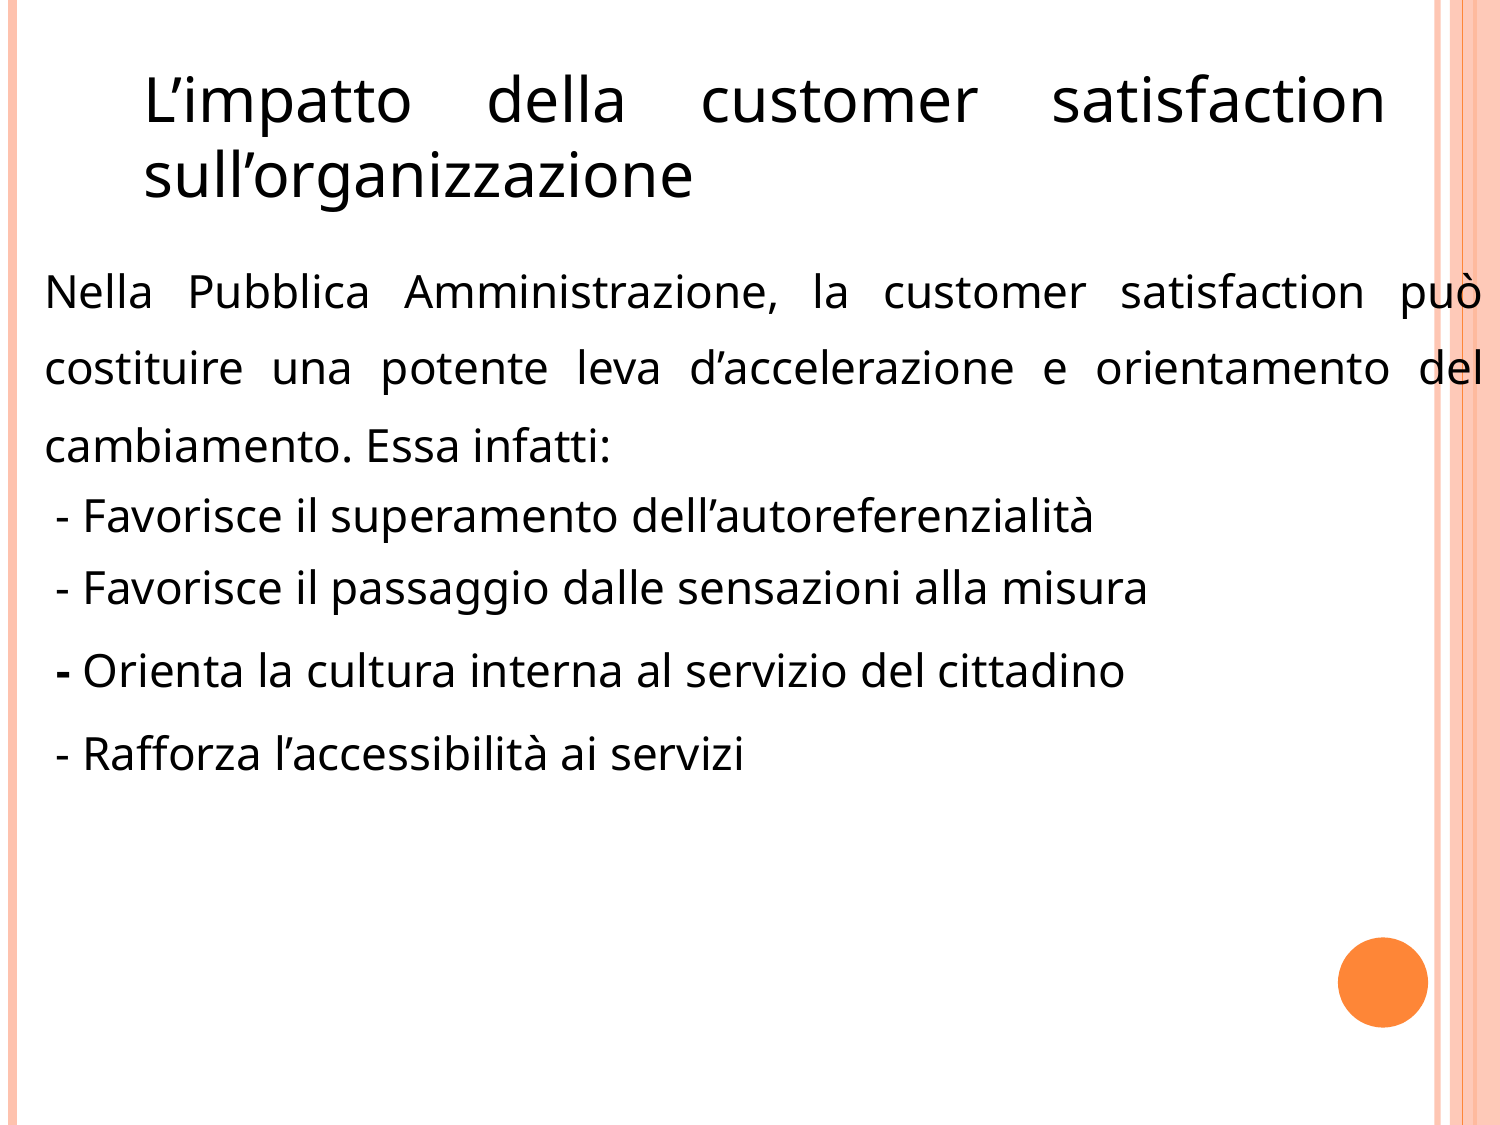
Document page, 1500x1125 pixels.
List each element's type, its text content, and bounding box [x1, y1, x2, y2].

text_box - Rafforza l’accessibilità ai servizi [41, 716, 1353, 787]
text_box - Favorisce il superamento dell’autoreferenzialità [41, 479, 1353, 550]
text_box - Favorisce il passaggio dalle sensazioni alla misura [41, 551, 1353, 622]
text_box Nella Pubblica Amministrazione, la customer satisfaction può costituire una potente leva d’accelerazione e orientamento del cambiamento. Essa infatti: [29, 30, 1500, 681]
text_box - Orienta la cultura interna al servizio del cittadino [41, 634, 1353, 704]
